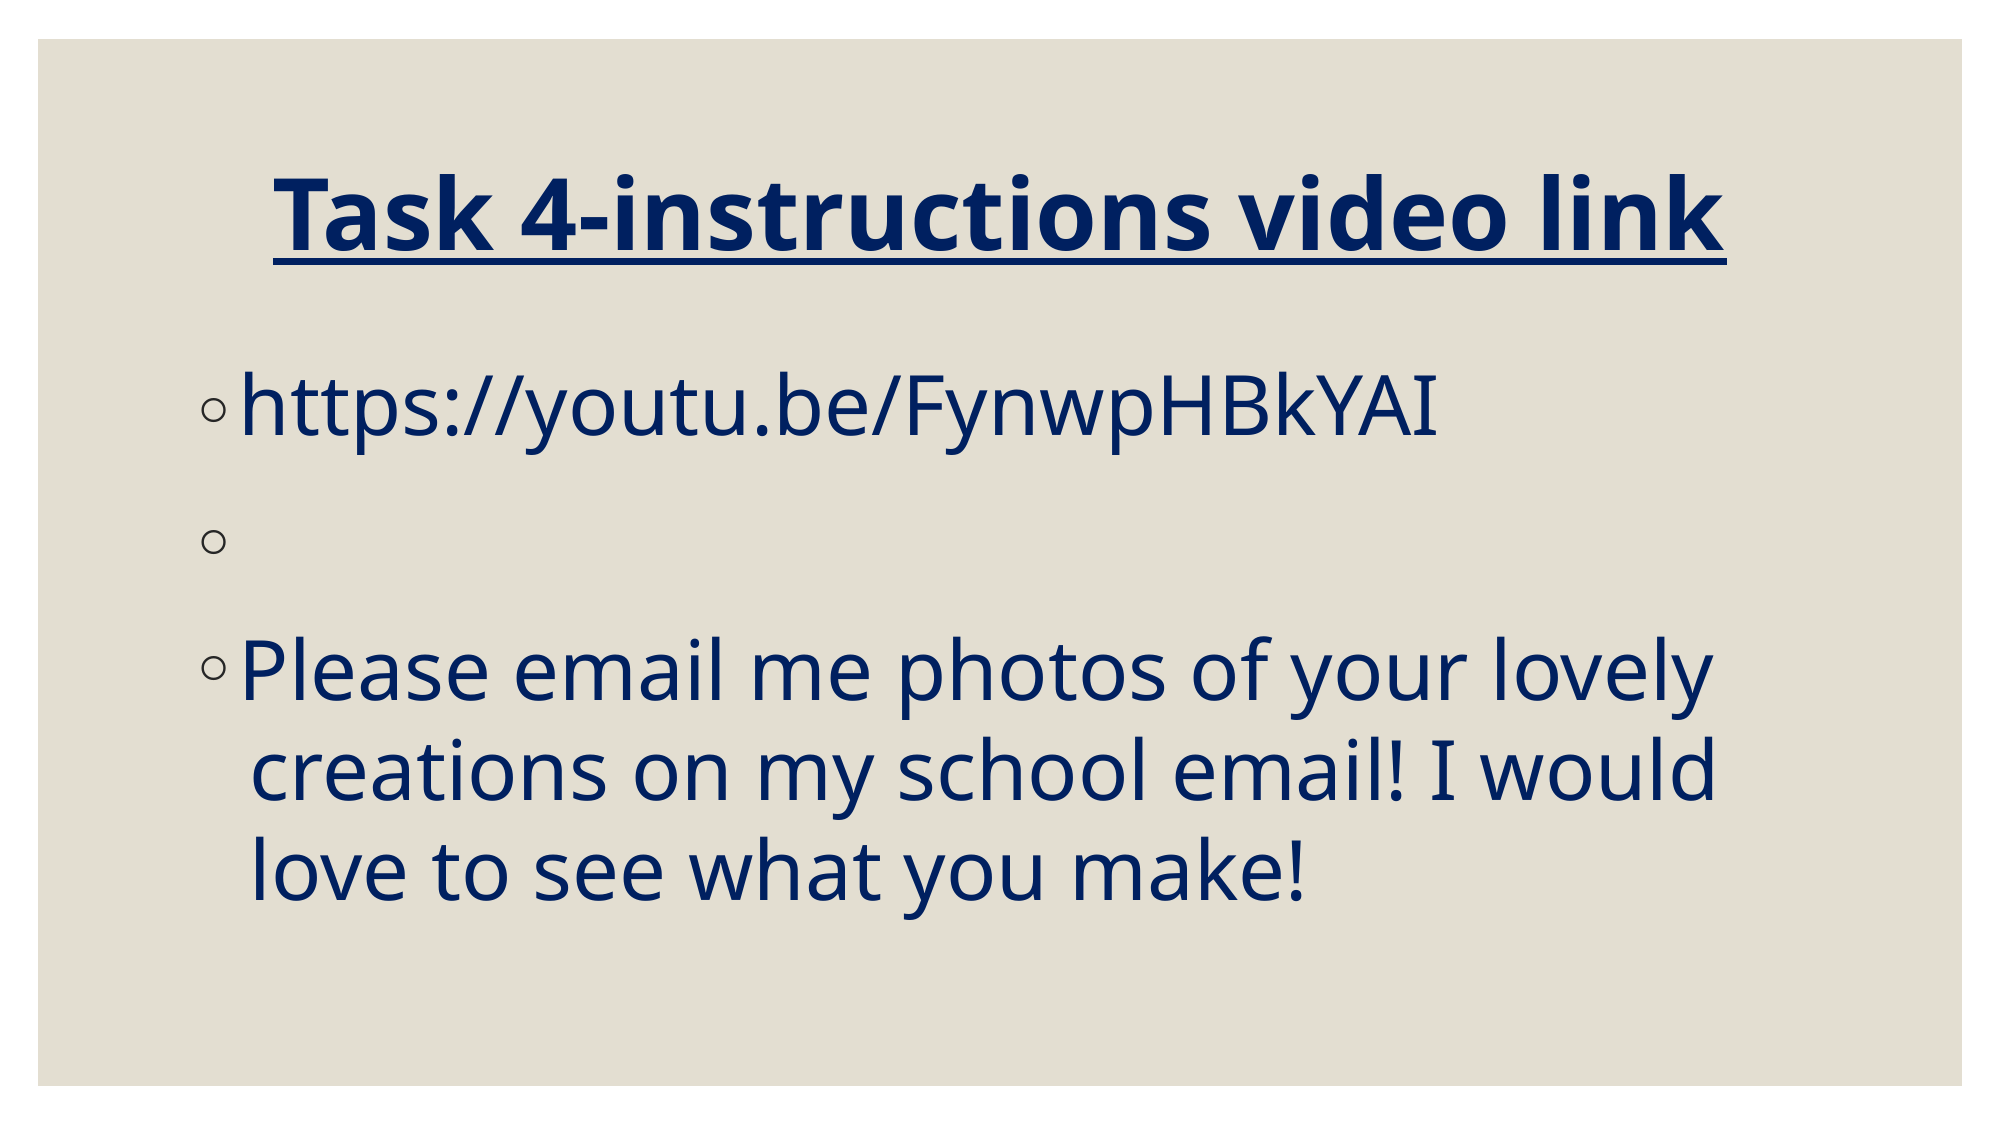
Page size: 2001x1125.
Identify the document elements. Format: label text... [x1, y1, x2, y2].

list https://youtu.be/FynwpHBkYAI Please email me photos of your lovely creations on my school email! I would love to see what you make! [174, 345, 1825, 991]
title Task 4-instructions video link [174, 105, 1825, 331]
